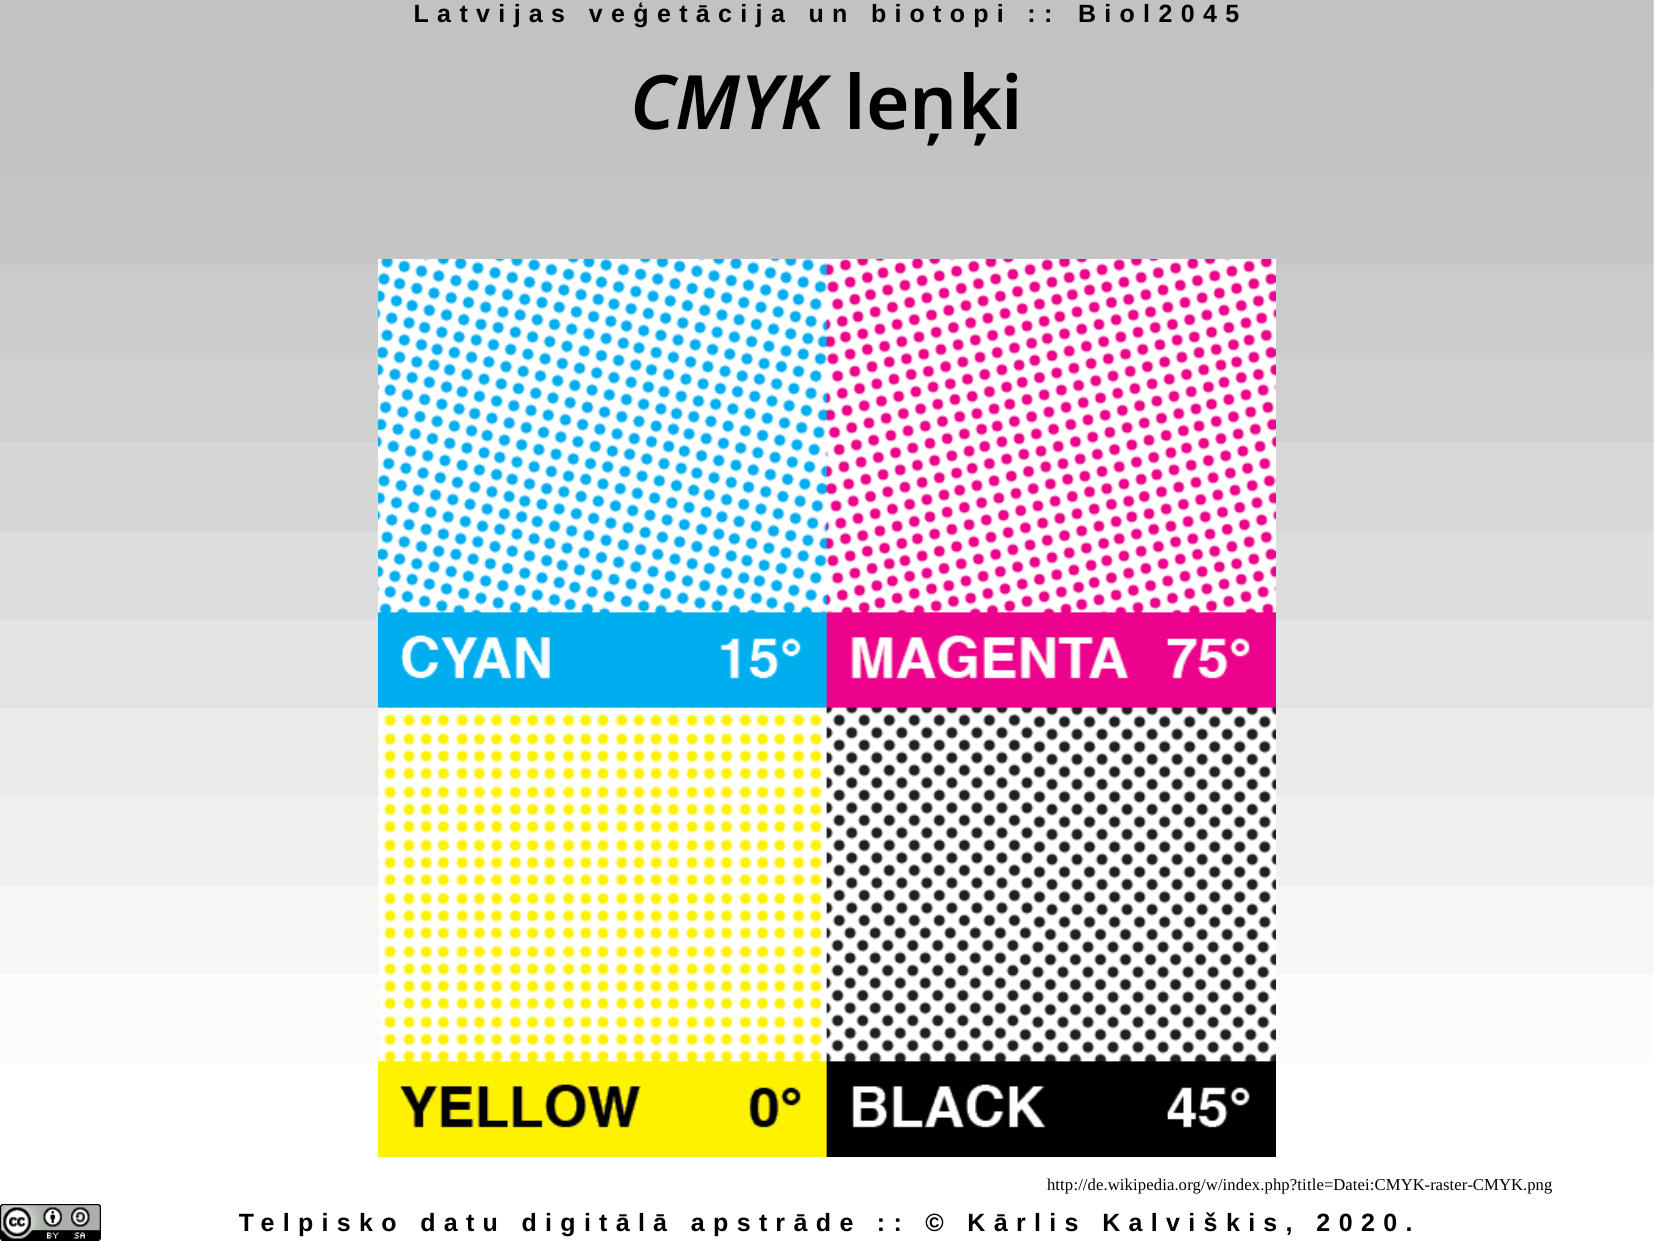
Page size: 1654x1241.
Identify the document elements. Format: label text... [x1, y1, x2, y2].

picture [0, 0, 1654, 1241]
title CMYK leņķi [29, 49, 1625, 258]
text_box http://de.wikipedia.org/w/index.php?title=Datei:CMYK-raster-CMYK.png [1046, 1175, 1554, 1194]
